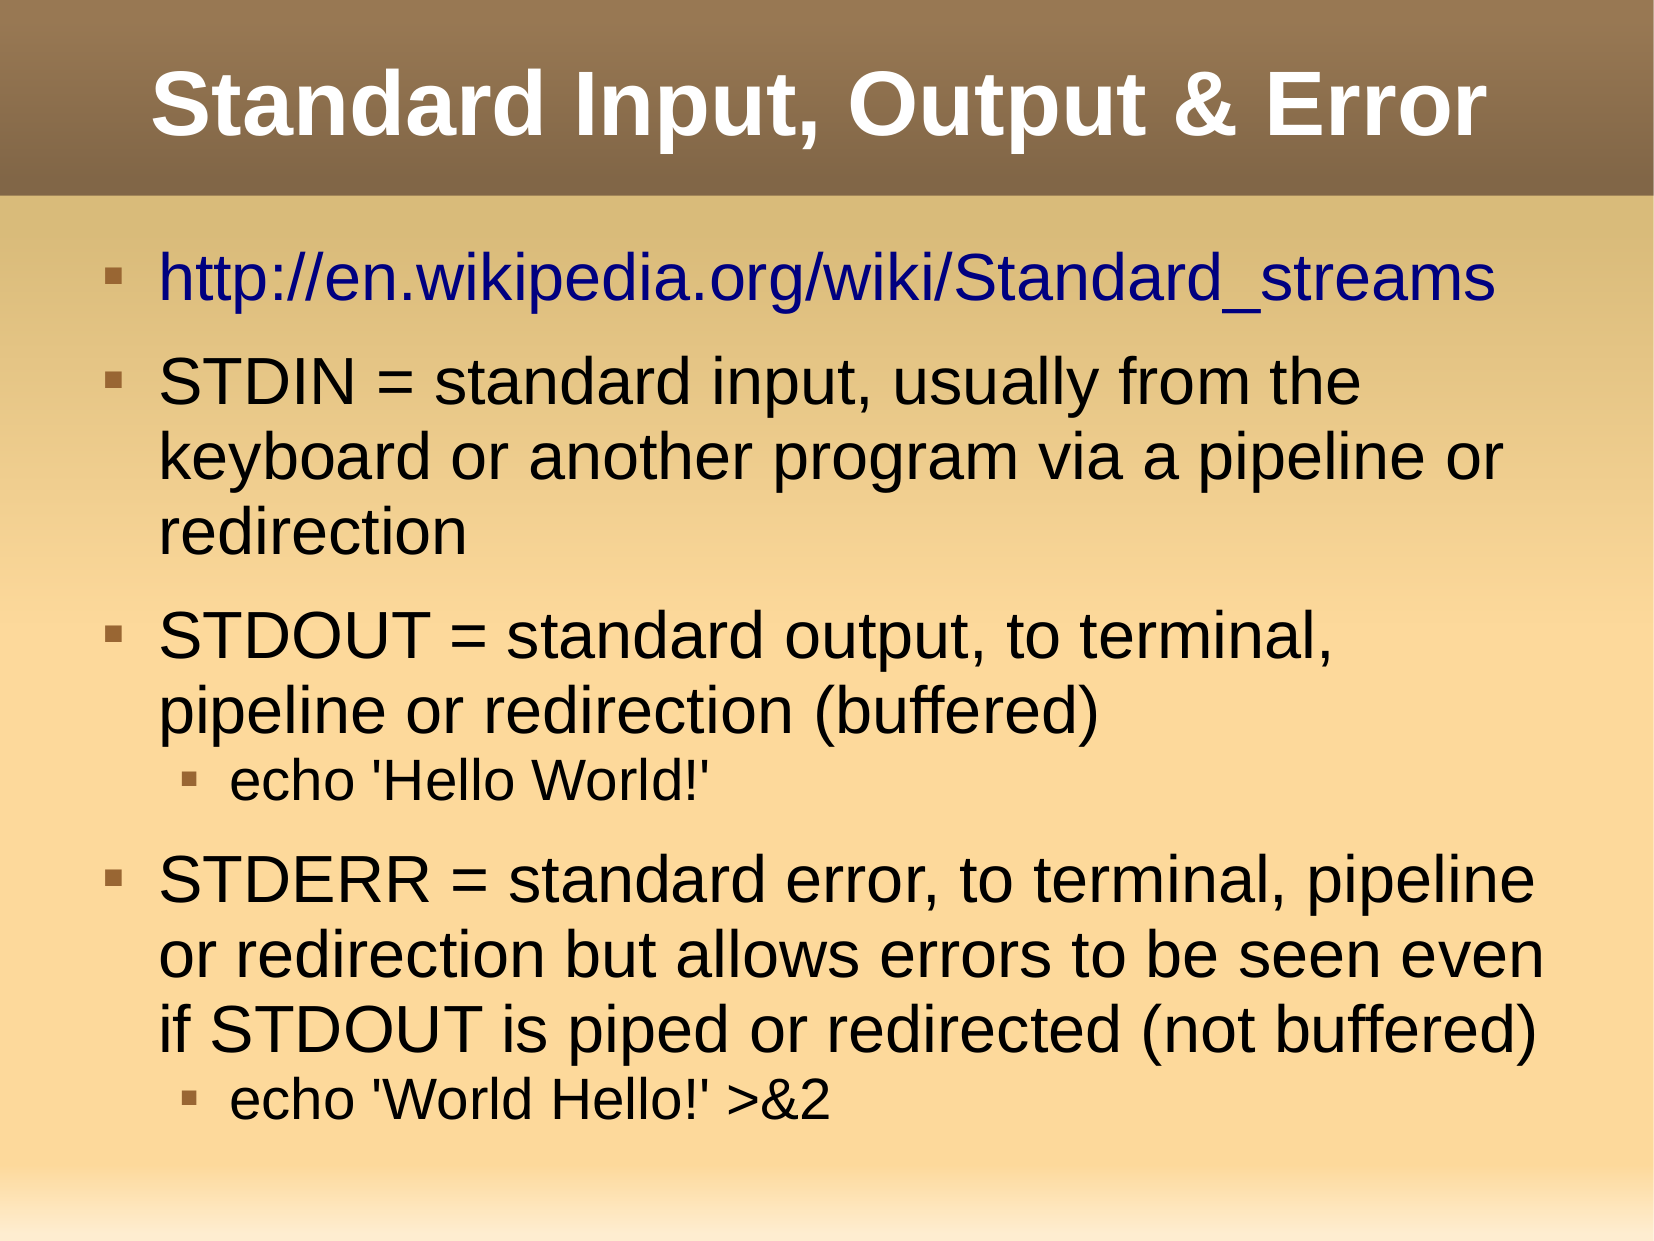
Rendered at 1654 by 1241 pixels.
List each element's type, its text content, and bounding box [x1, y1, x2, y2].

list http://en.wikipedia.org/wiki/Standard_streams STDIN = standard input, usually from the keyboard or another program via a pipeline or redirection STDOUT = standard output, to terminal, pipeline or redirection (buffered) echo 'Hello World!' STDERR = standard error, to terminal, pipeline or redirection but allows errors to be seen even if STDOUT is piped or redirected (not buffered) echo 'World Hello!' >&2 [87, 240, 1576, 1185]
picture [0, 0, 1654, 1241]
title Standard Input, Output & Error [76, 0, 1565, 208]
